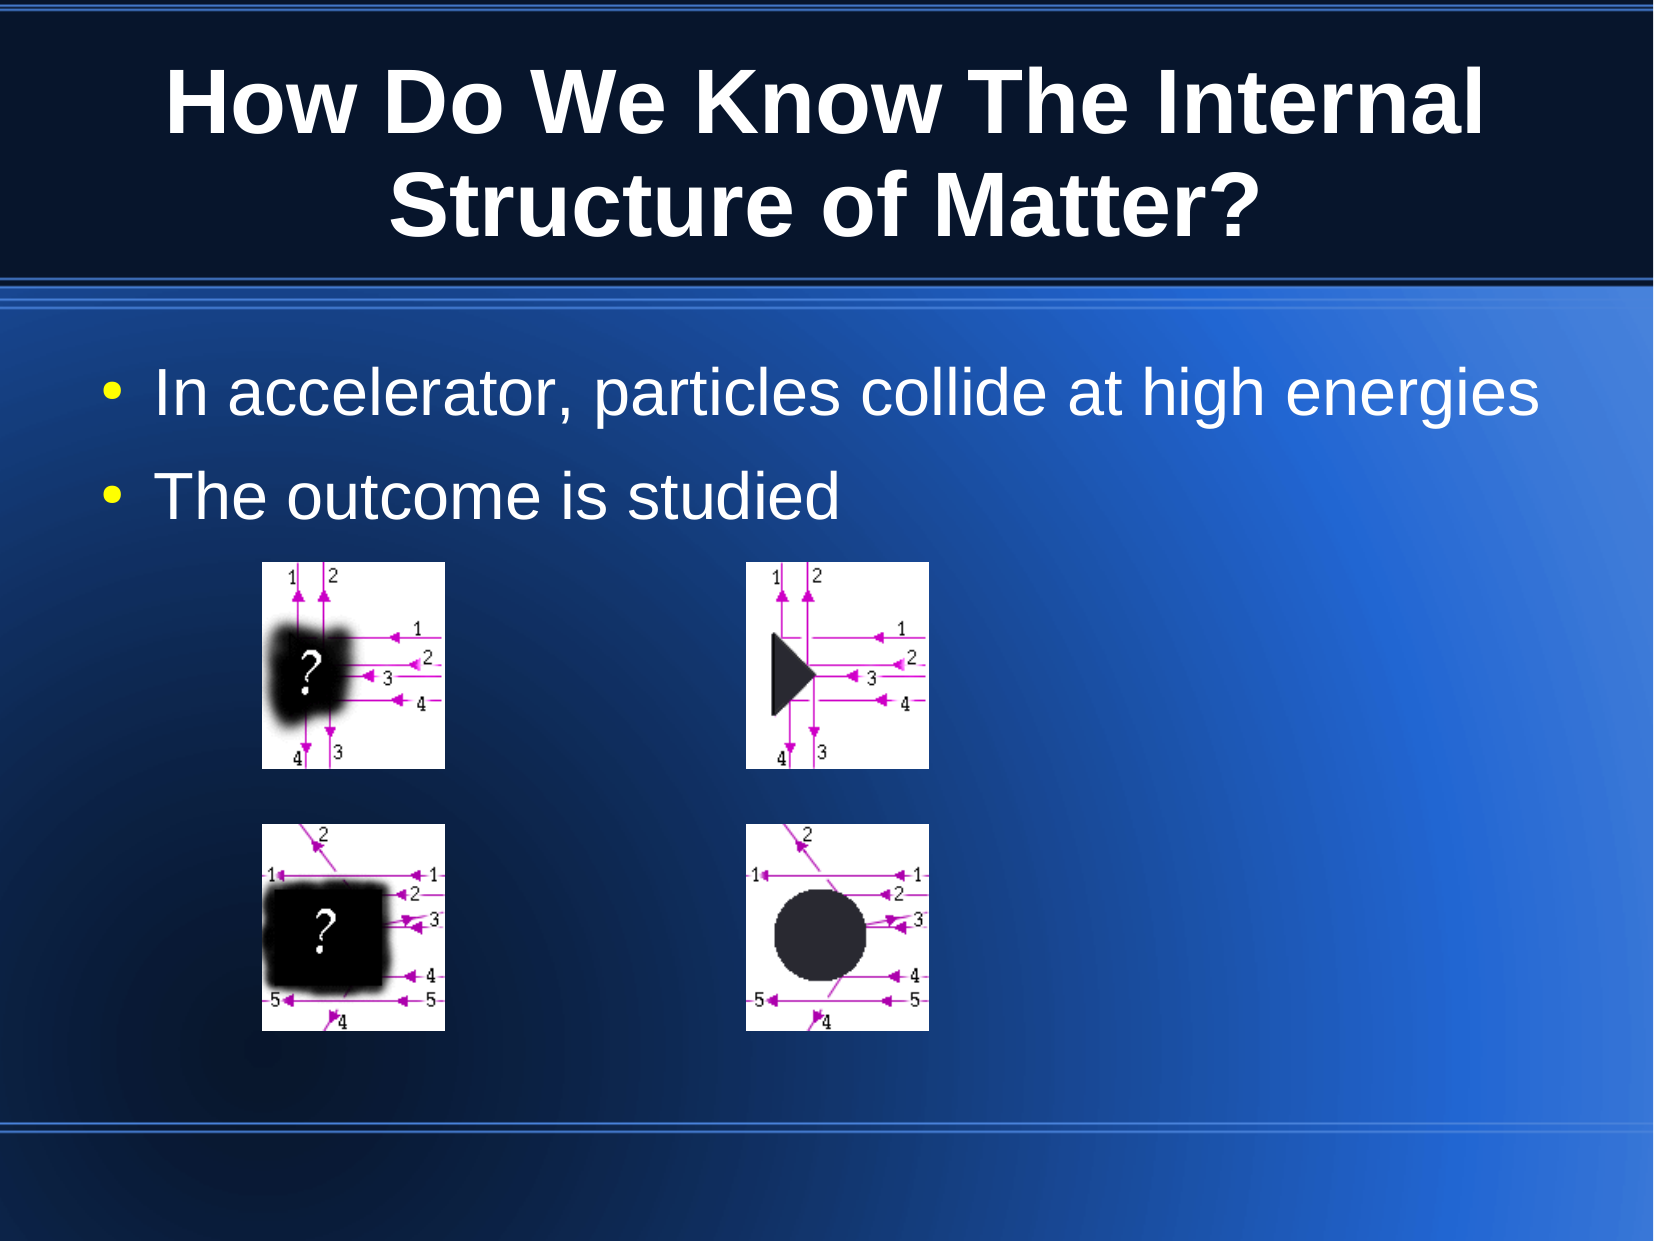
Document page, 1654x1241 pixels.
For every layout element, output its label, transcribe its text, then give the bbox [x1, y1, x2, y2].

list In accelerator, particles collide at high energies The outcome is studied [82, 355, 1571, 1043]
title How Do We Know The Internal Structure of Matter? [82, 49, 1571, 257]
picture [0, 0, 1654, 1241]
